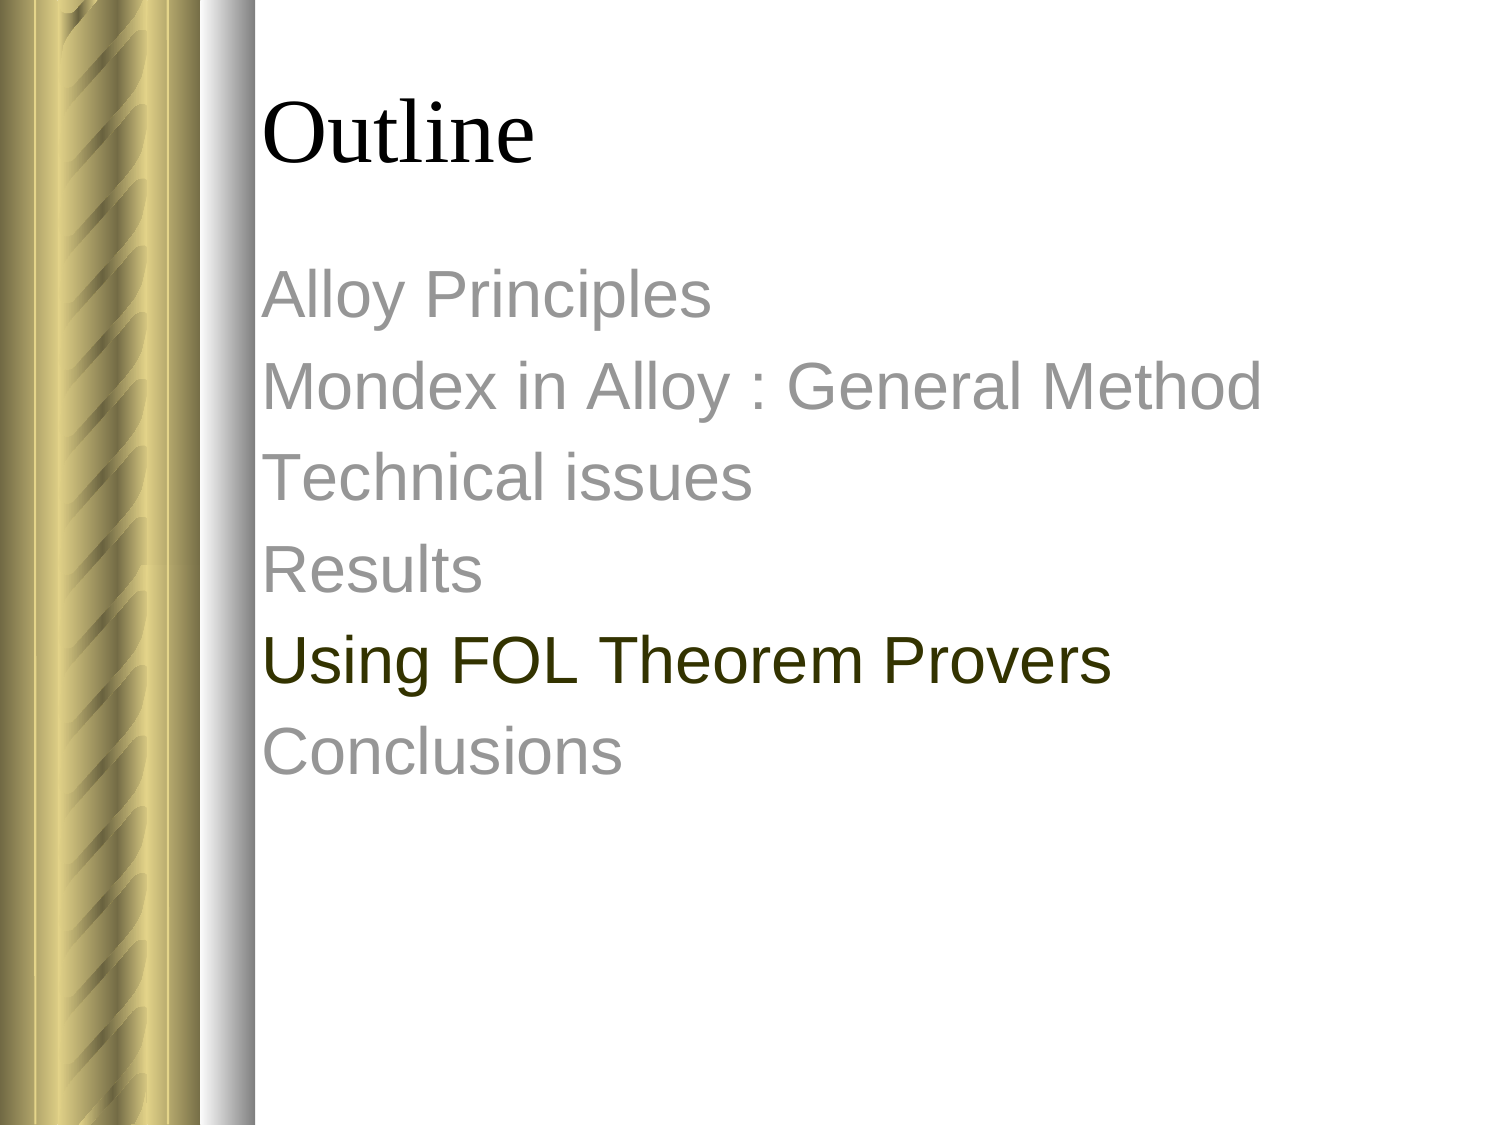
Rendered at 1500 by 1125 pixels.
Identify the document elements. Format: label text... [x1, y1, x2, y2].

title Outline [246, 37, 1476, 225]
list Alloy Principles Mondex in Alloy : General Method Technical issues Results Using FOL Theorem Provers Conclusions [246, 249, 1476, 945]
